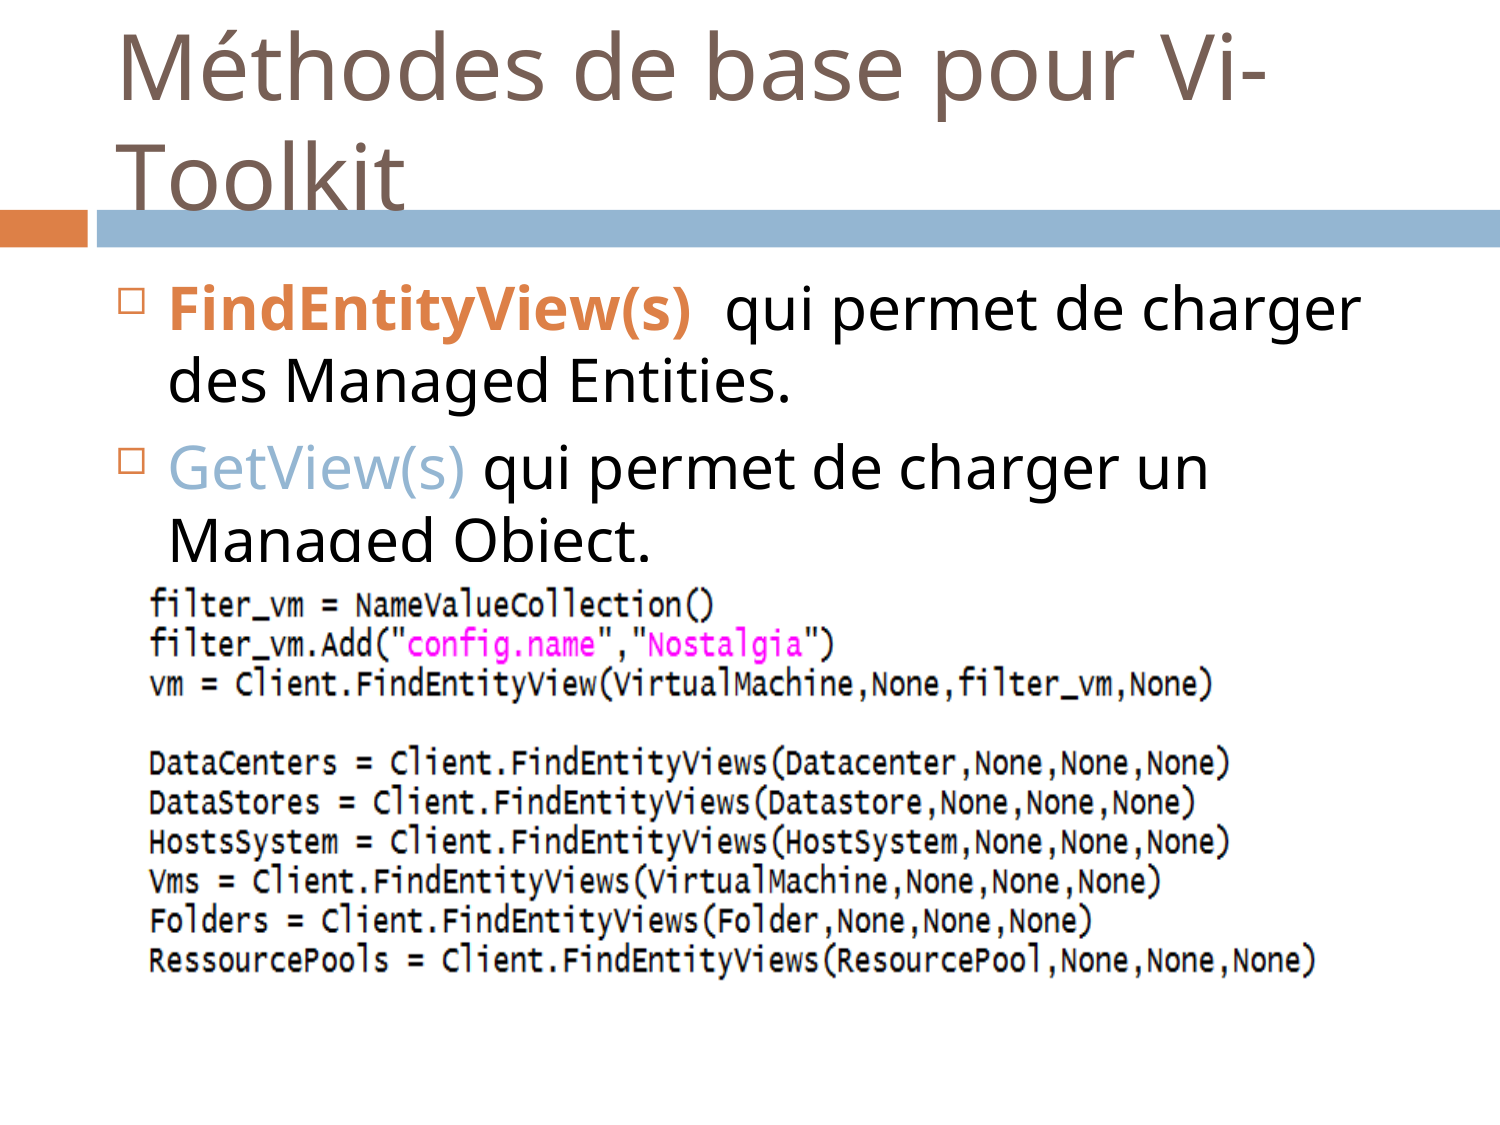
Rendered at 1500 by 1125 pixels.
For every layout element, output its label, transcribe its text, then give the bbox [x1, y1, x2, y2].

picture [140, 562, 1363, 1008]
title Méthodes de base pour Vi-Toolkit [100, 37, 1438, 201]
list FindEntityView(s) qui permet de charger des Managed Entities. GetView(s) qui permet de charger un Managed Object. [100, 262, 1438, 843]
